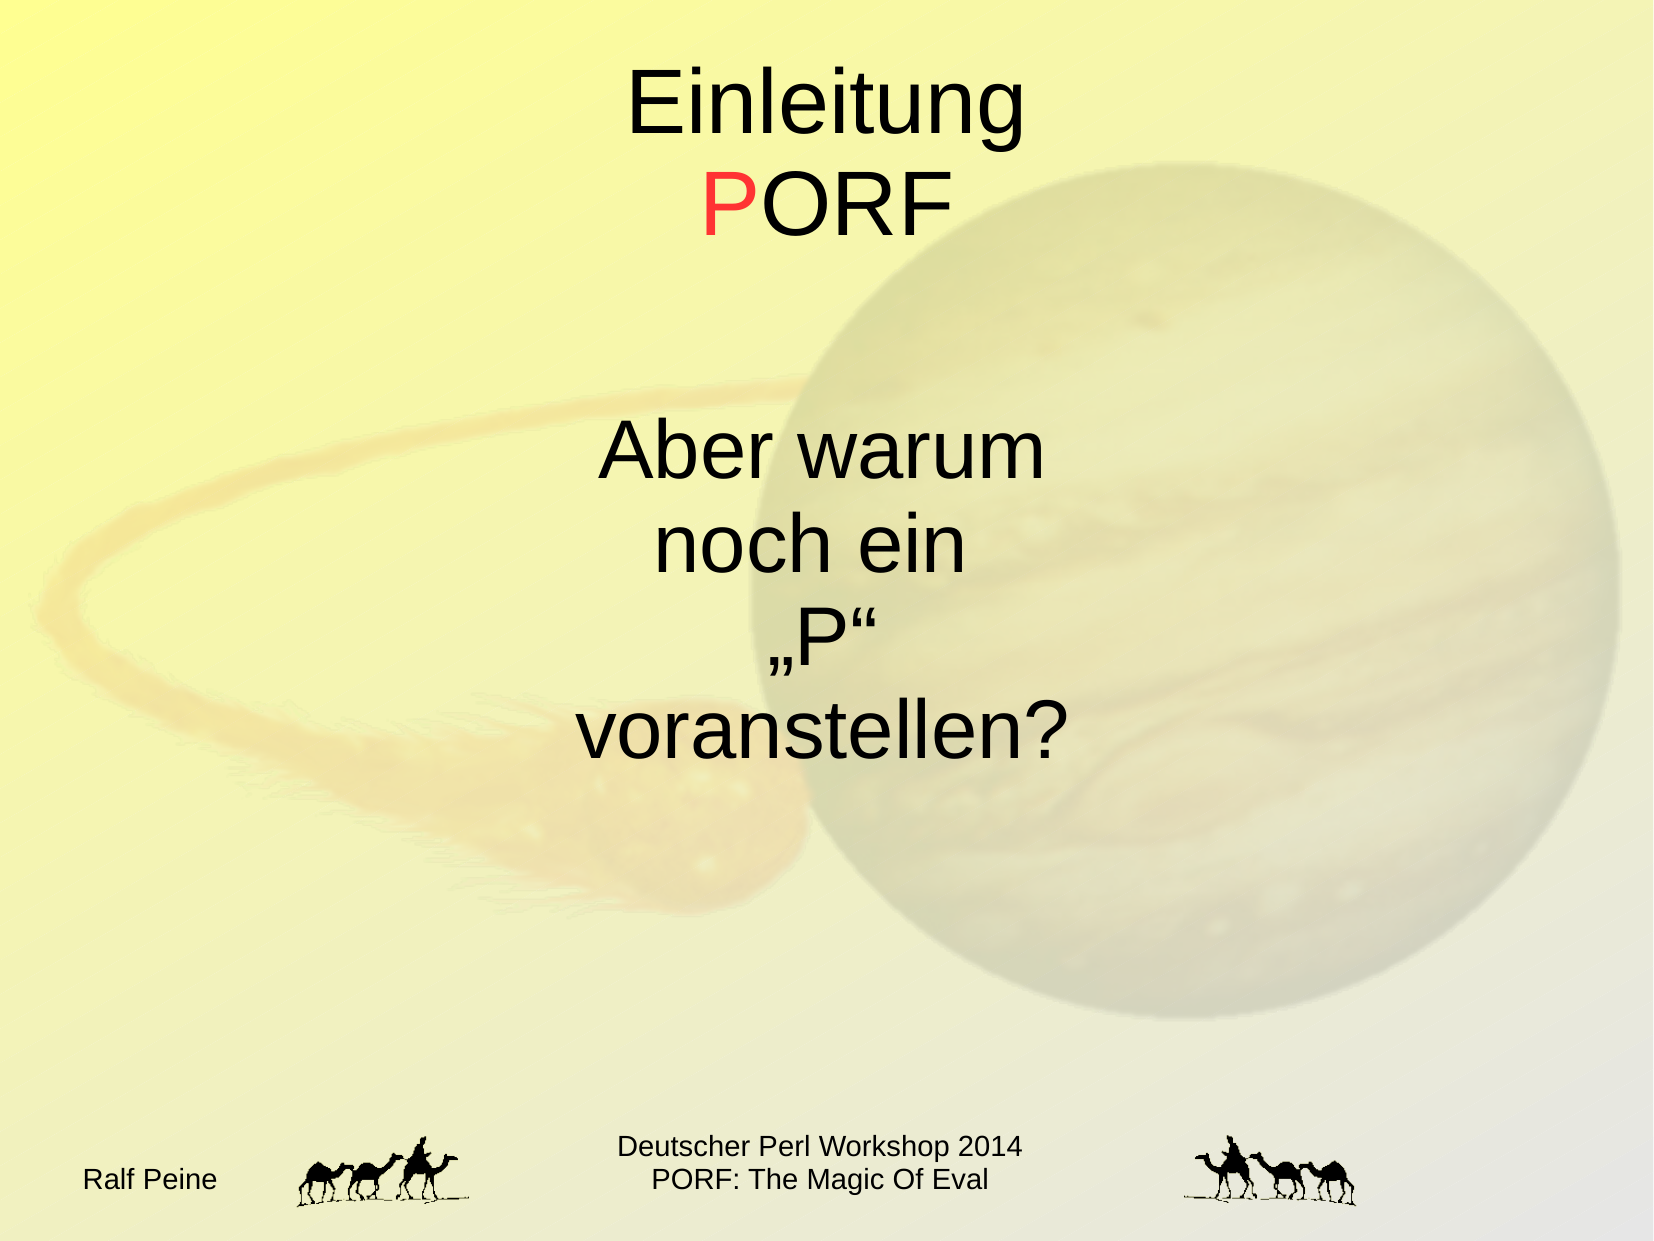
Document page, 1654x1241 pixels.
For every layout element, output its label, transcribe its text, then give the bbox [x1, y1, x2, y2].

text_box Aber warum noch ein „P“ voranstellen? [560, 396, 1094, 801]
picture [291, 1134, 469, 1214]
picture [3, 138, 1654, 1054]
title Einleitung PORF [82, 49, 1571, 257]
picture [1184, 1133, 1362, 1213]
